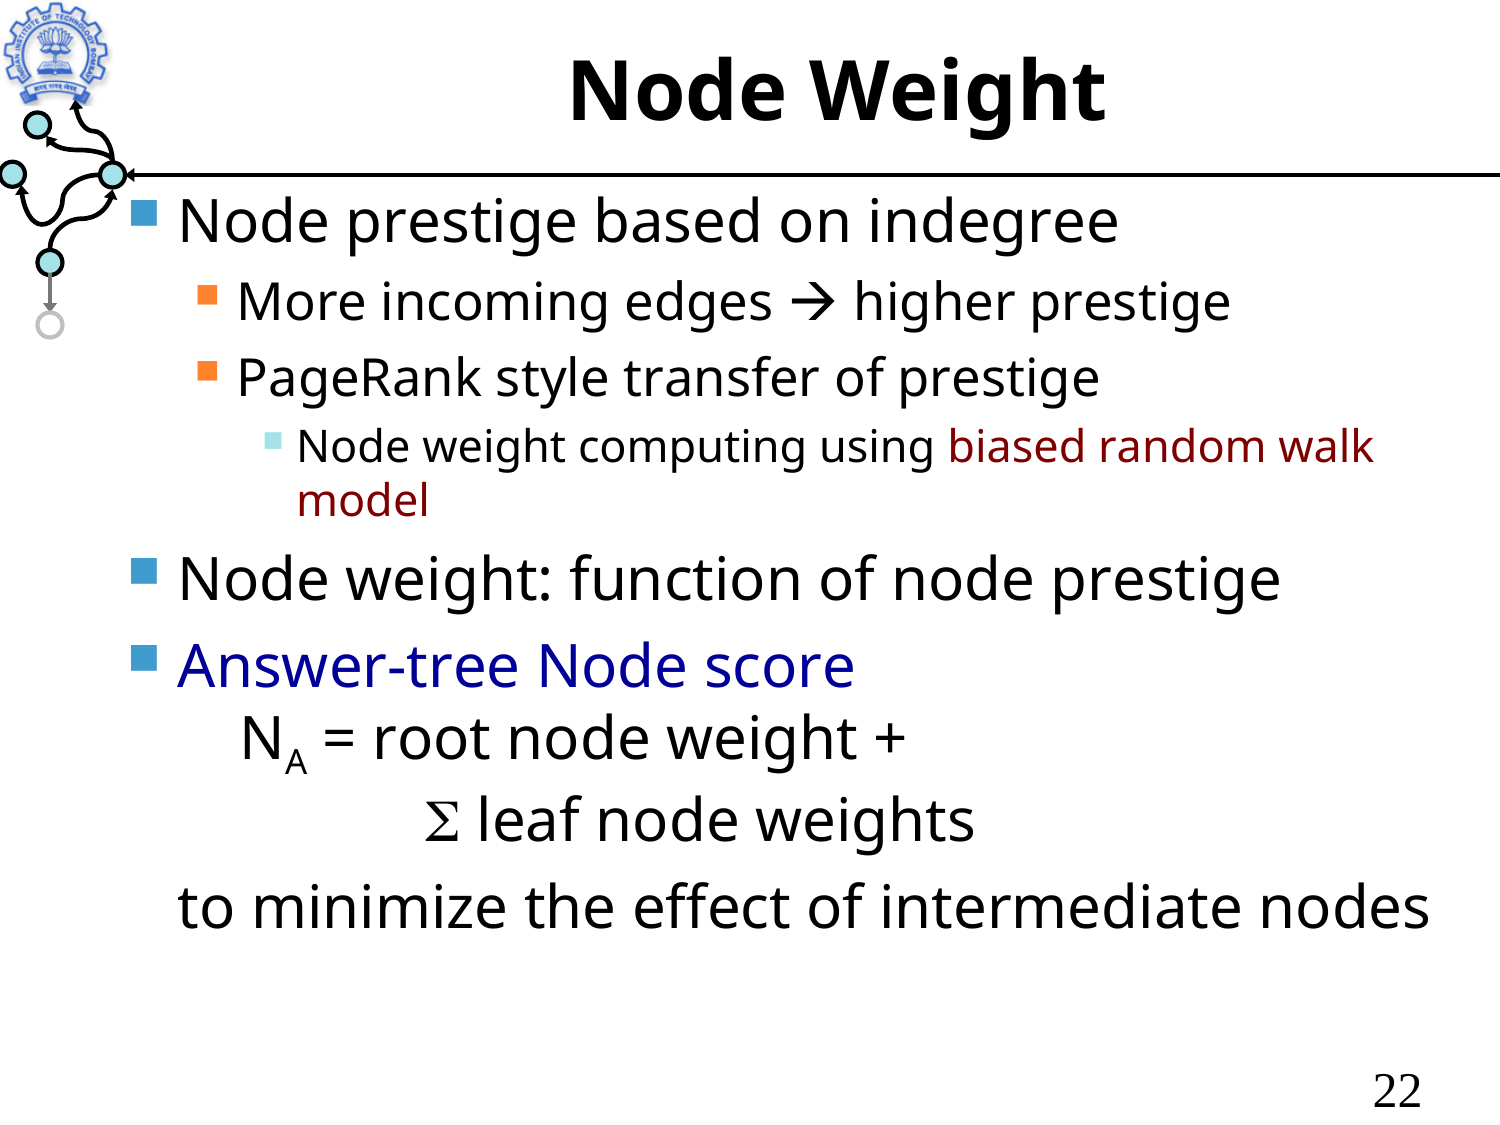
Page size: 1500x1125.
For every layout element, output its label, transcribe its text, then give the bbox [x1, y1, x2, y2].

title Node Weight [200, 12, 1476, 163]
list Node prestige based on indegree More incoming edges  higher prestige PageRank style transfer of prestige Node weight computing using biased random walk model Node weight: function of node prestige Answer-tree Node score NA = root node weight +  leaf node weights to minimize the effect of intermediate nodes [112, 174, 1463, 1026]
picture [0, 0, 113, 106]
